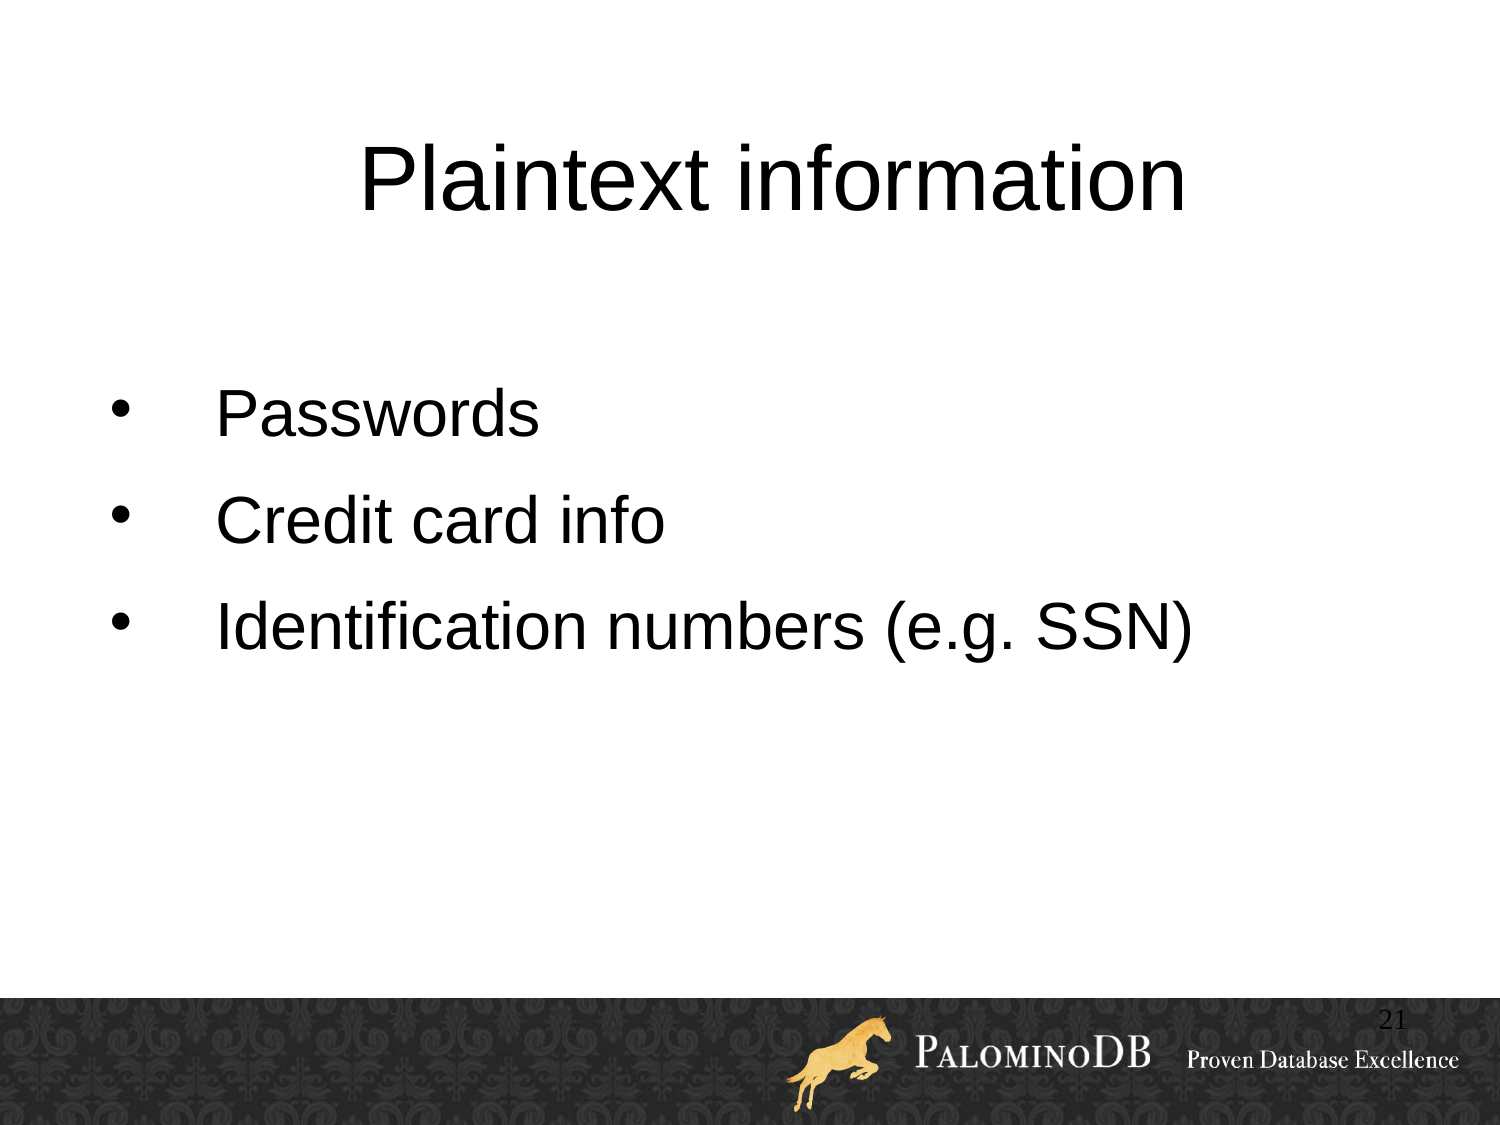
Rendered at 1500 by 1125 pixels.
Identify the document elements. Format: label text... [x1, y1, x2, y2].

title Plaintext information [133, 82, 1415, 263]
list Passwords Credit card info Identification numbers (e.g. SSN) [74, 263, 1425, 1006]
picture [0, 998, 1500, 1125]
